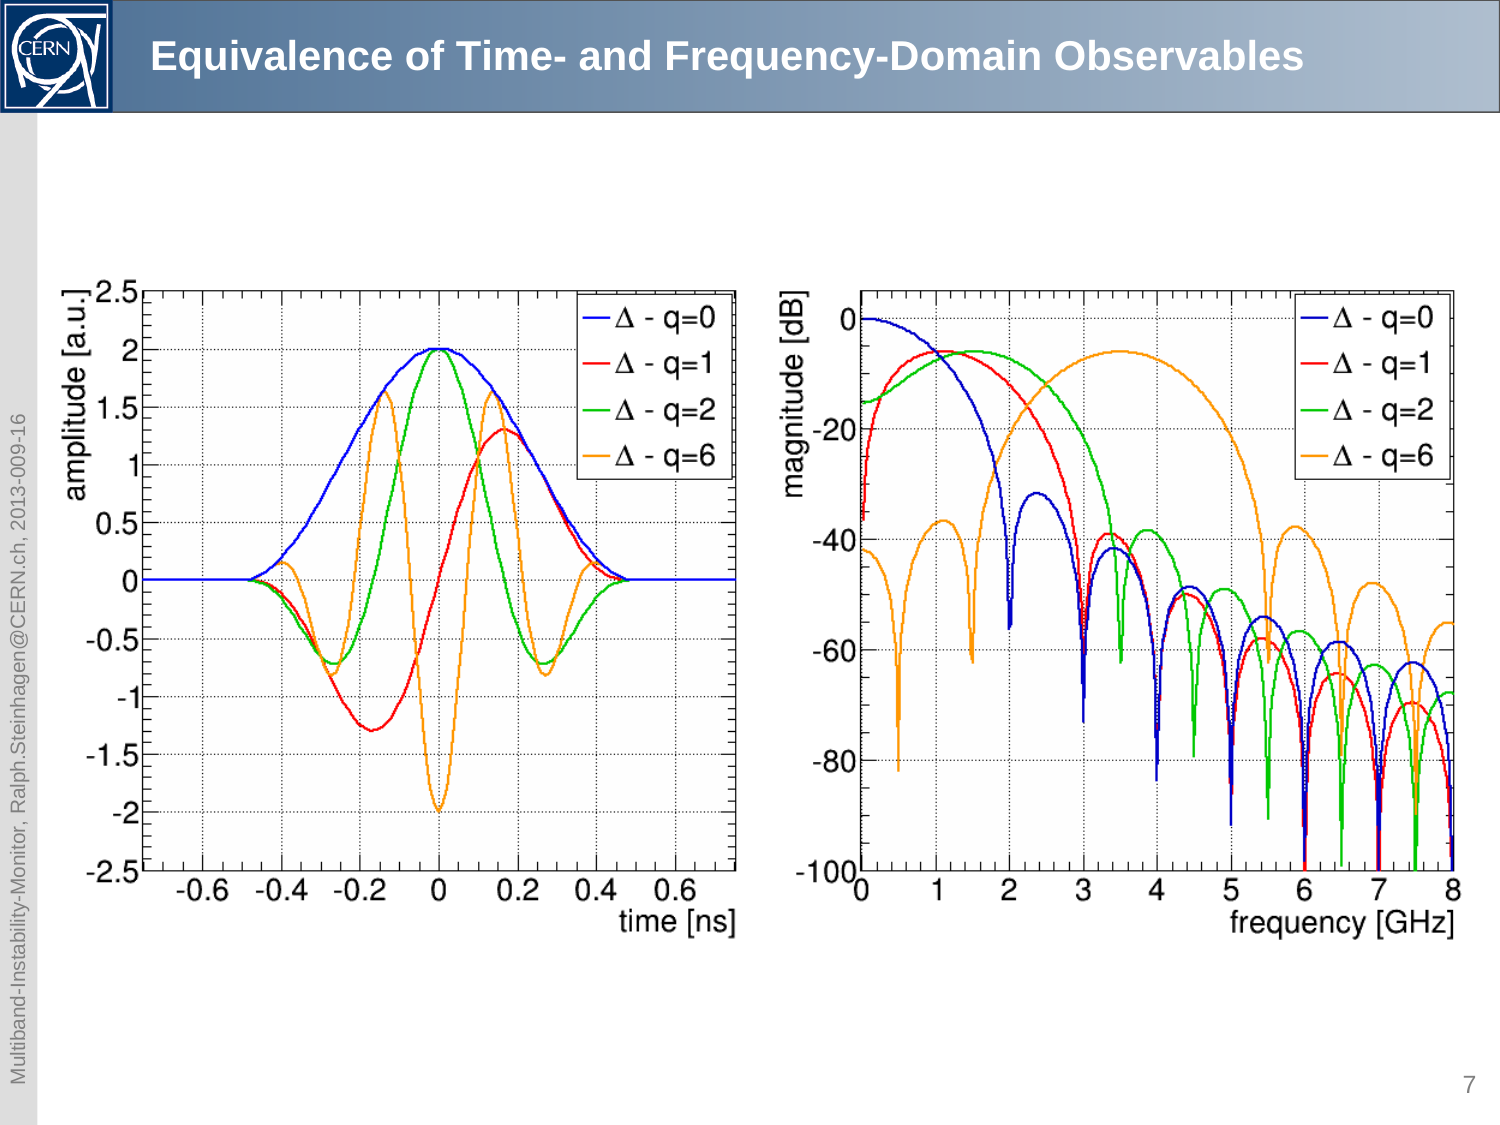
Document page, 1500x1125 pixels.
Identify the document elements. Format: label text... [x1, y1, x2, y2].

picture [0, 0, 113, 113]
picture [46, 271, 1482, 958]
title Equivalence of Time- and Frequency-Domain Observables [150, 0, 1355, 113]
